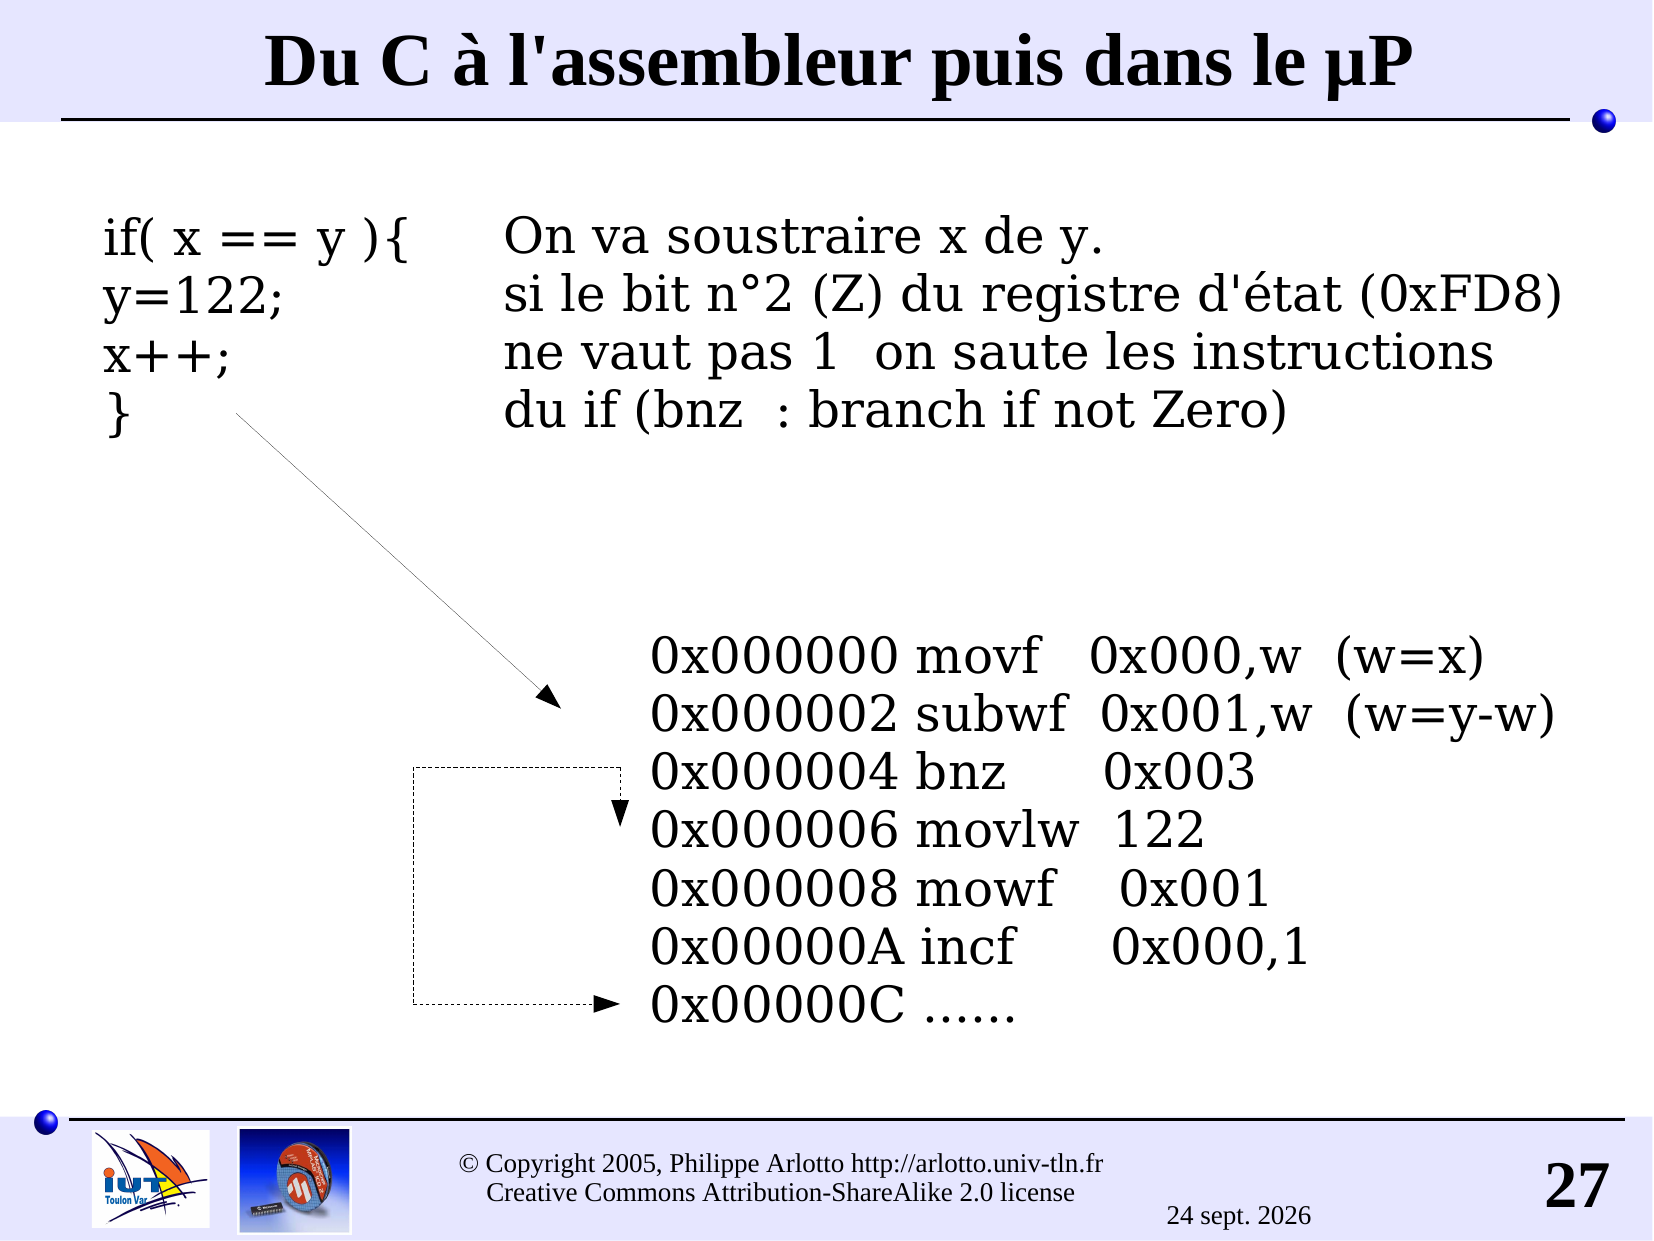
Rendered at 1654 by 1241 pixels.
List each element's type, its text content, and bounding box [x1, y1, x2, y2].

text_box On va soustraire x de y. si le bit n°2 (Z) du registre d'état (0xFD8) ne vaut pas 1 on saute les instructions du if (bnz : branch if not Zero) [503, 206, 1565, 440]
text_box if( x == y ){ y=122; x++; } [103, 209, 414, 443]
text_box 0x000000 movf 0x000,w (w=x) 0x000002 subwf 0x001,w (w=y-w) 0x000004 bnz 0x003 0x000006 movlw 122 0x000008 mowf 0x001 0x00000A incf 0x000,1 0x00000C ...... [649, 626, 1558, 1035]
title Du C à l'assembleur puis dans le µP [95, 14, 1585, 107]
picture [237, 1126, 352, 1235]
